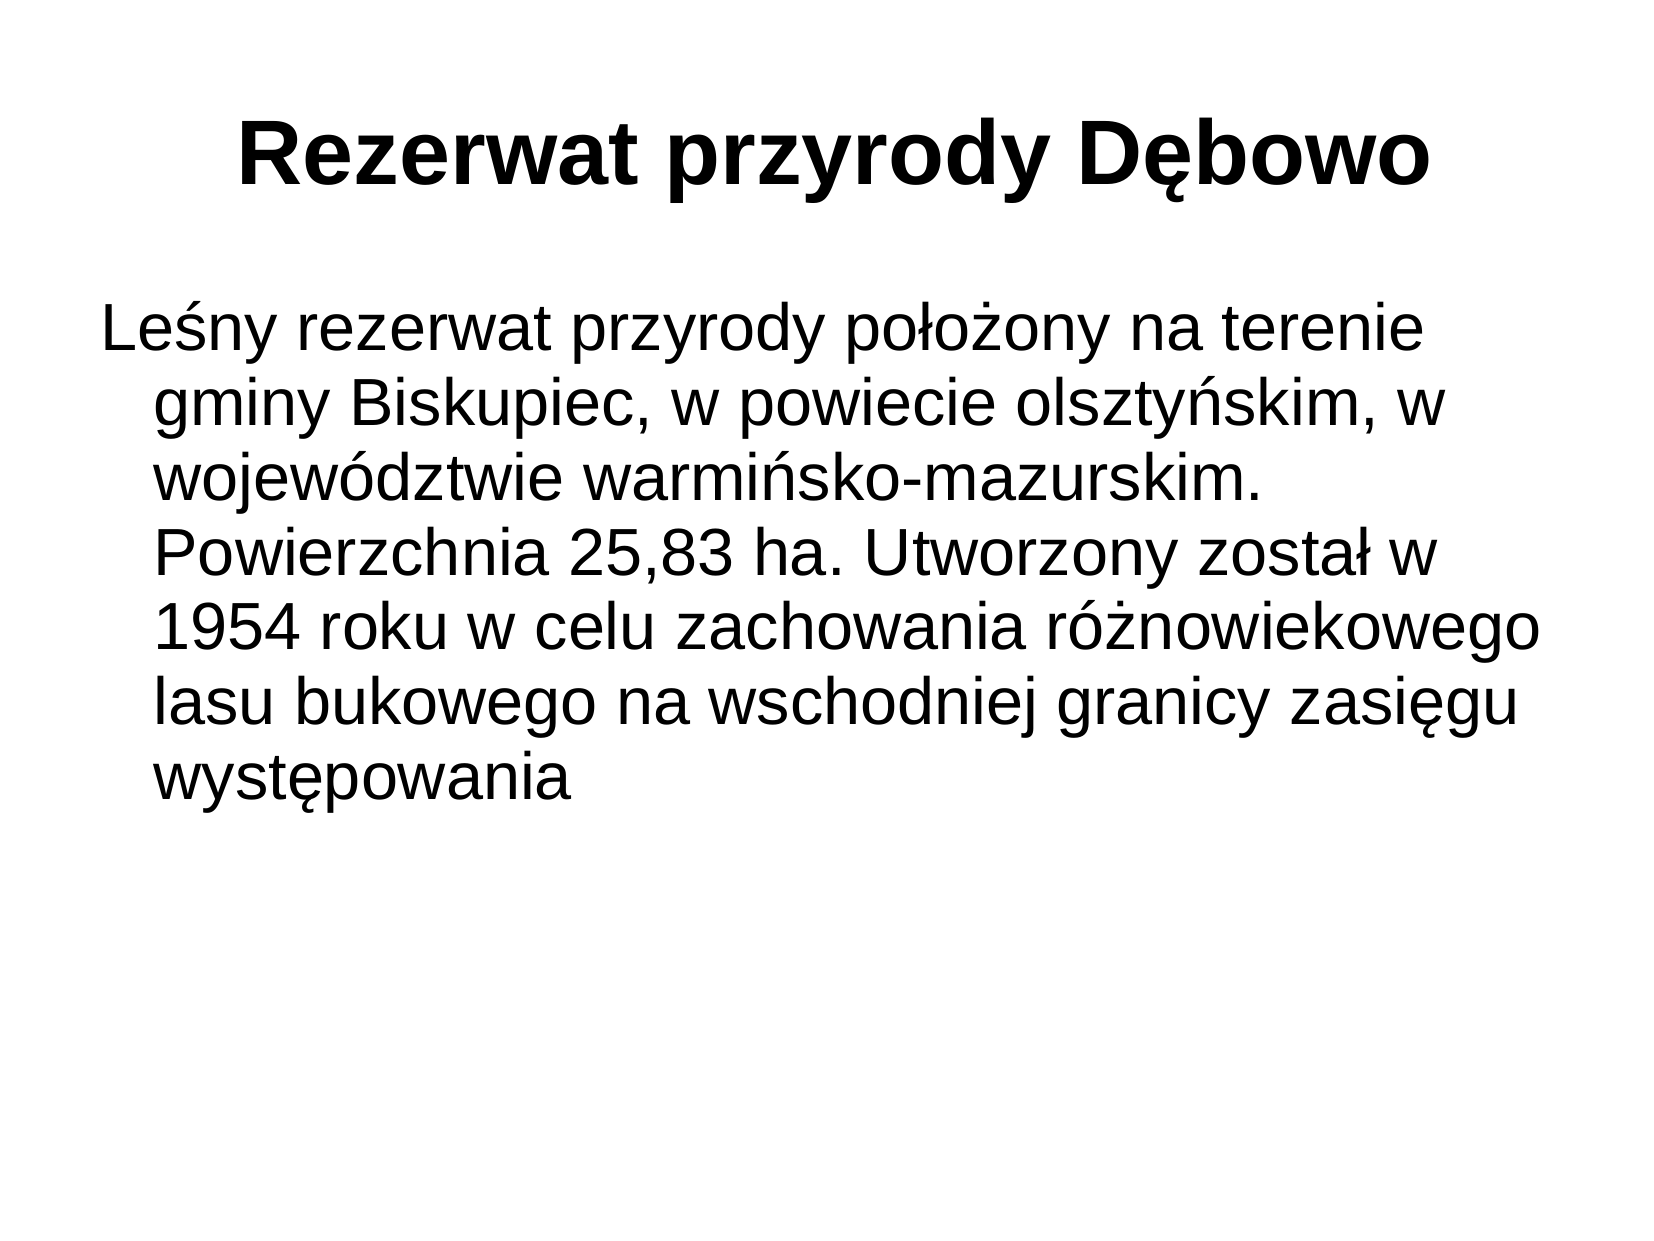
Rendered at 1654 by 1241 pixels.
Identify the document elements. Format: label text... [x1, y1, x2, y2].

list Leśny rezerwat przyrody położony na terenie gminy Biskupiec, w powiecie olsztyńskim, w województwie warmińsko-mazurskim. Powierzchnia 25,83 ha. Utworzony został w 1954 roku w celu zachowania różnowiekowego lasu bukowego na wschodniej granicy zasięgu występowania [82, 290, 1571, 1094]
title Rezerwat przyrody Dębowo [82, 56, 1571, 250]
